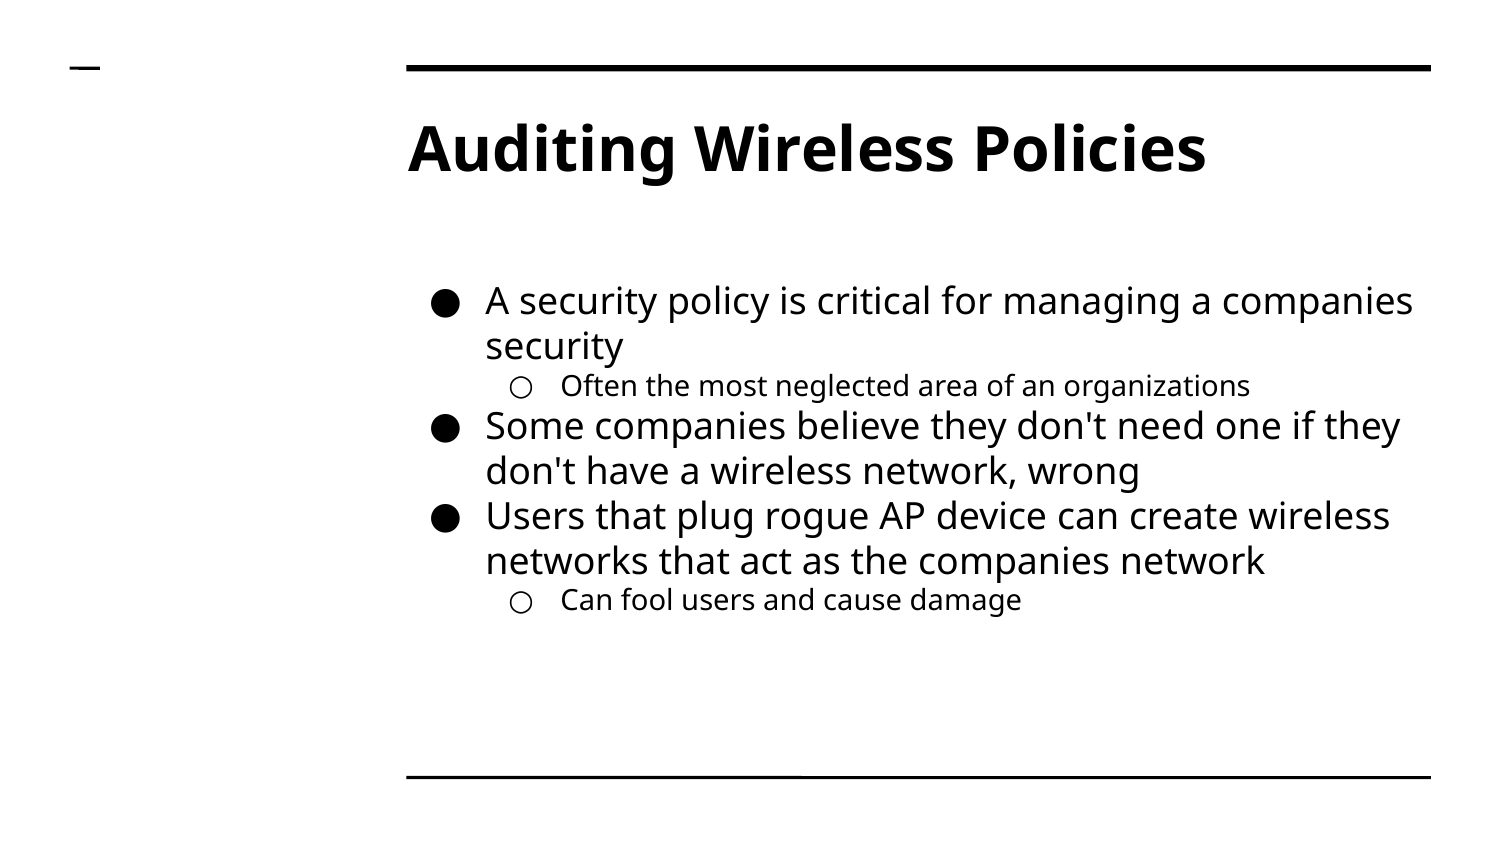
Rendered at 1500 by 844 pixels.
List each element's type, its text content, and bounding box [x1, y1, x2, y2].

title Auditing Wireless Policies [393, 94, 1431, 199]
list A security policy is critical for managing a companies security Often the most neglected area of an organizations Some companies believe they don't need one if they don't have a wireless network, wrong Users that plug rogue AP device can create wireless networks that act as the companies network Can fool users and cause damage [395, 261, 1433, 755]
